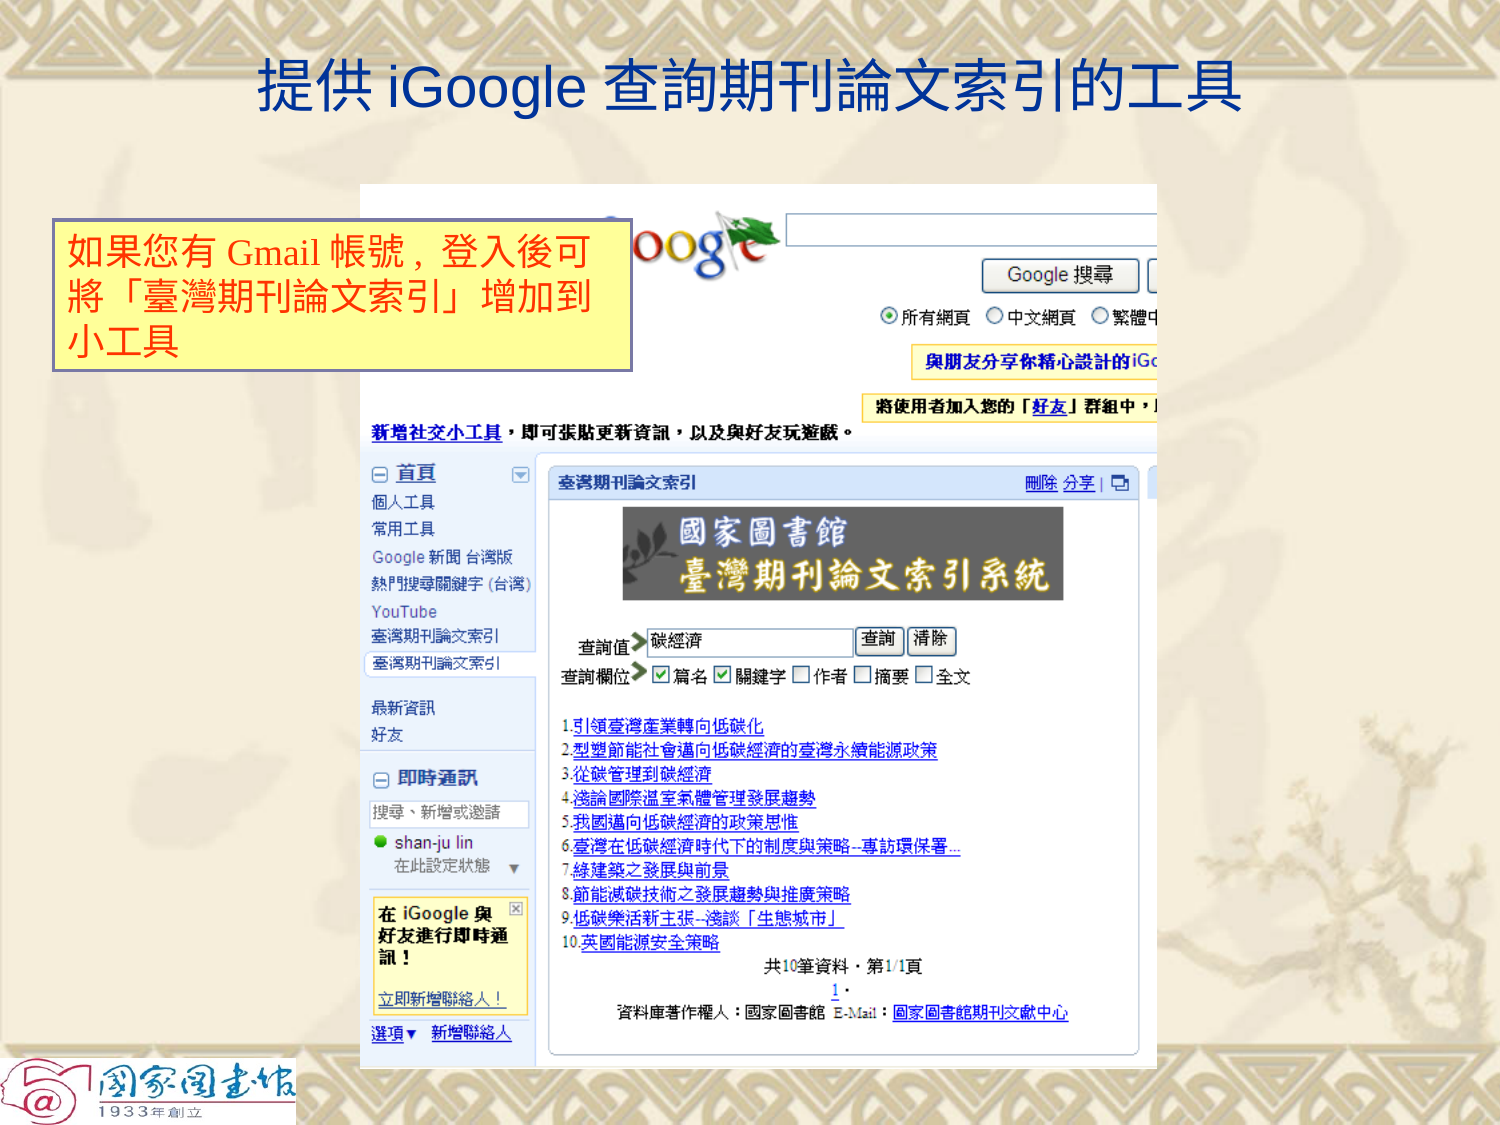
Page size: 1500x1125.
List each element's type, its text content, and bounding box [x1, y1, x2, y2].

picture [0, 0, 1500, 1125]
title 提供iGoogle查詢期刊論文索引的工具 [41, 30, 1459, 138]
text_box 如果您有Gmail帳號, 登入後可將「臺灣期刊論文索引」增加到小工具 [53, 219, 632, 371]
